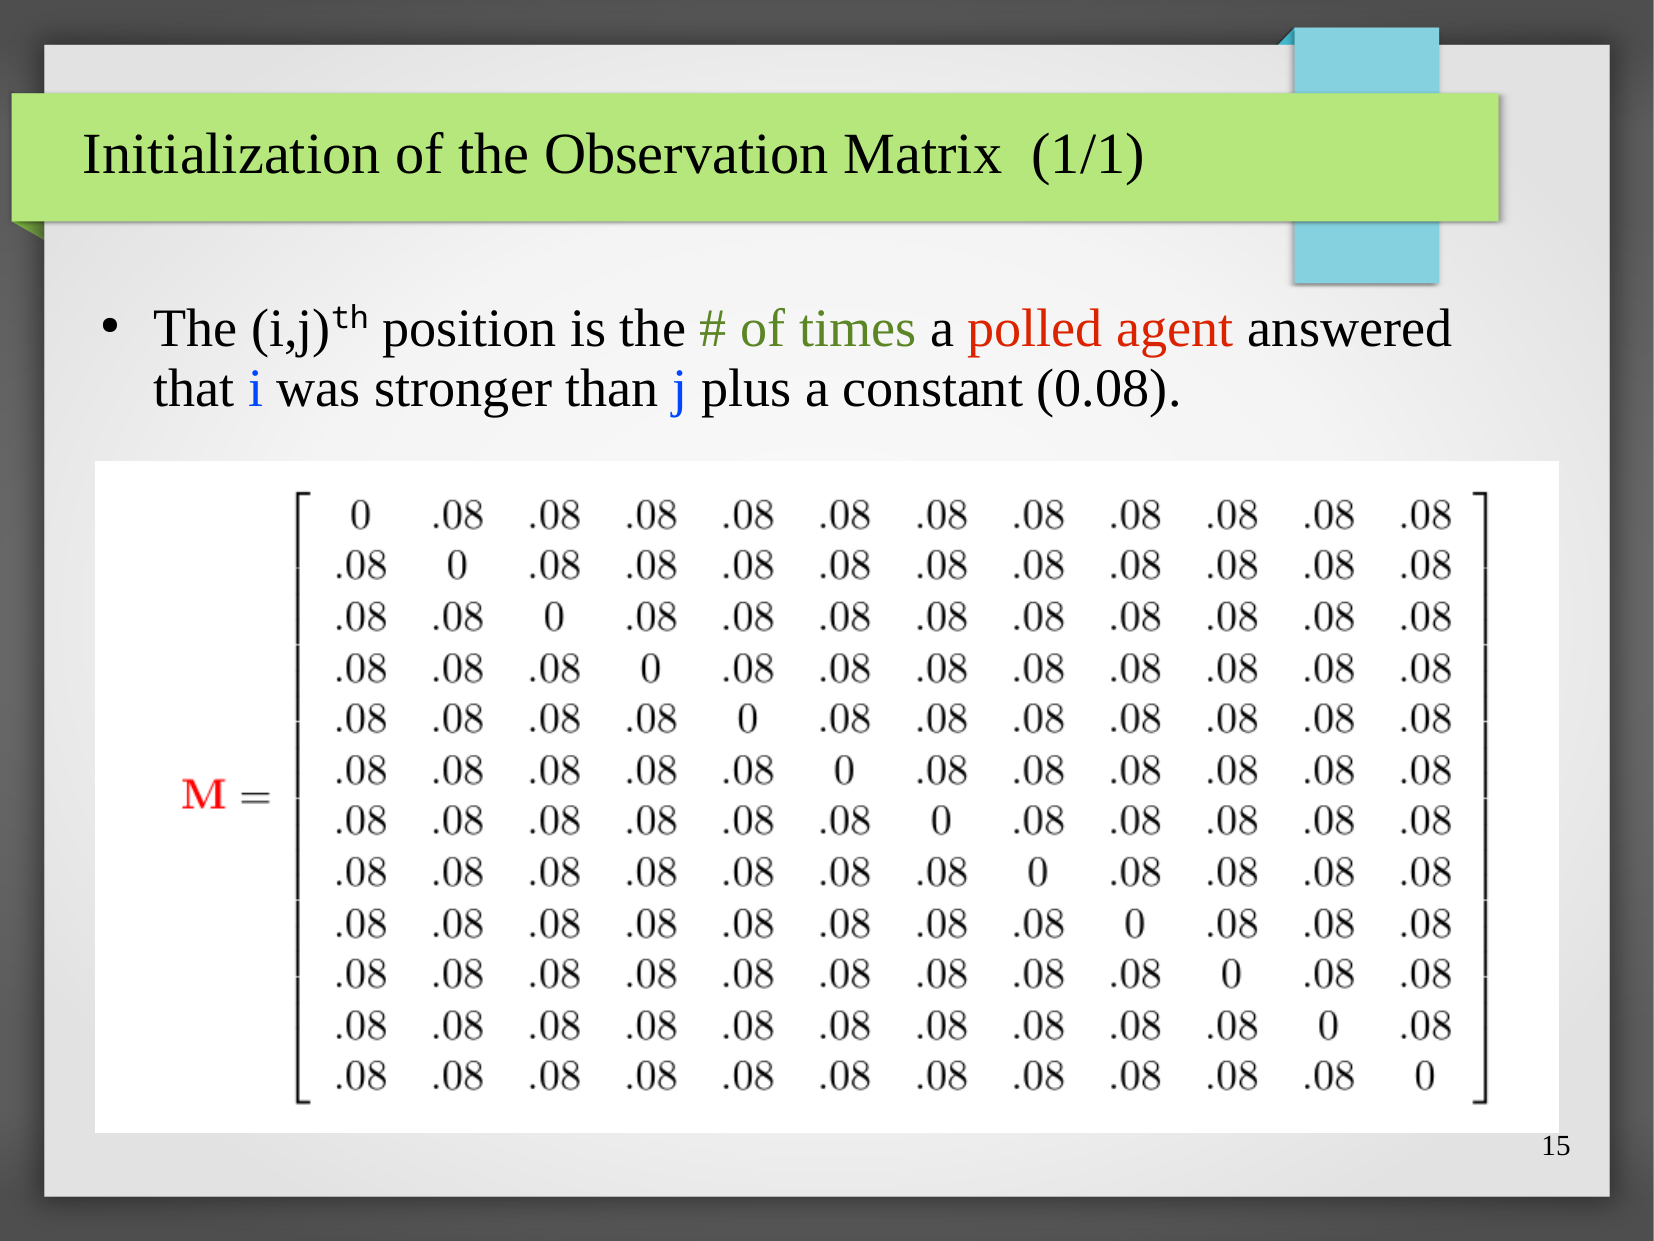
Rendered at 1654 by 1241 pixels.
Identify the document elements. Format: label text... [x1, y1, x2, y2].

list The (i,j)th position is the # of times a polled agent answered that i was stronger than j plus a constant (0.08). [82, 295, 1571, 639]
picture [0, 0, 1654, 1241]
title Initialization of the Observation Matrix (1/1) [82, 94, 1264, 213]
